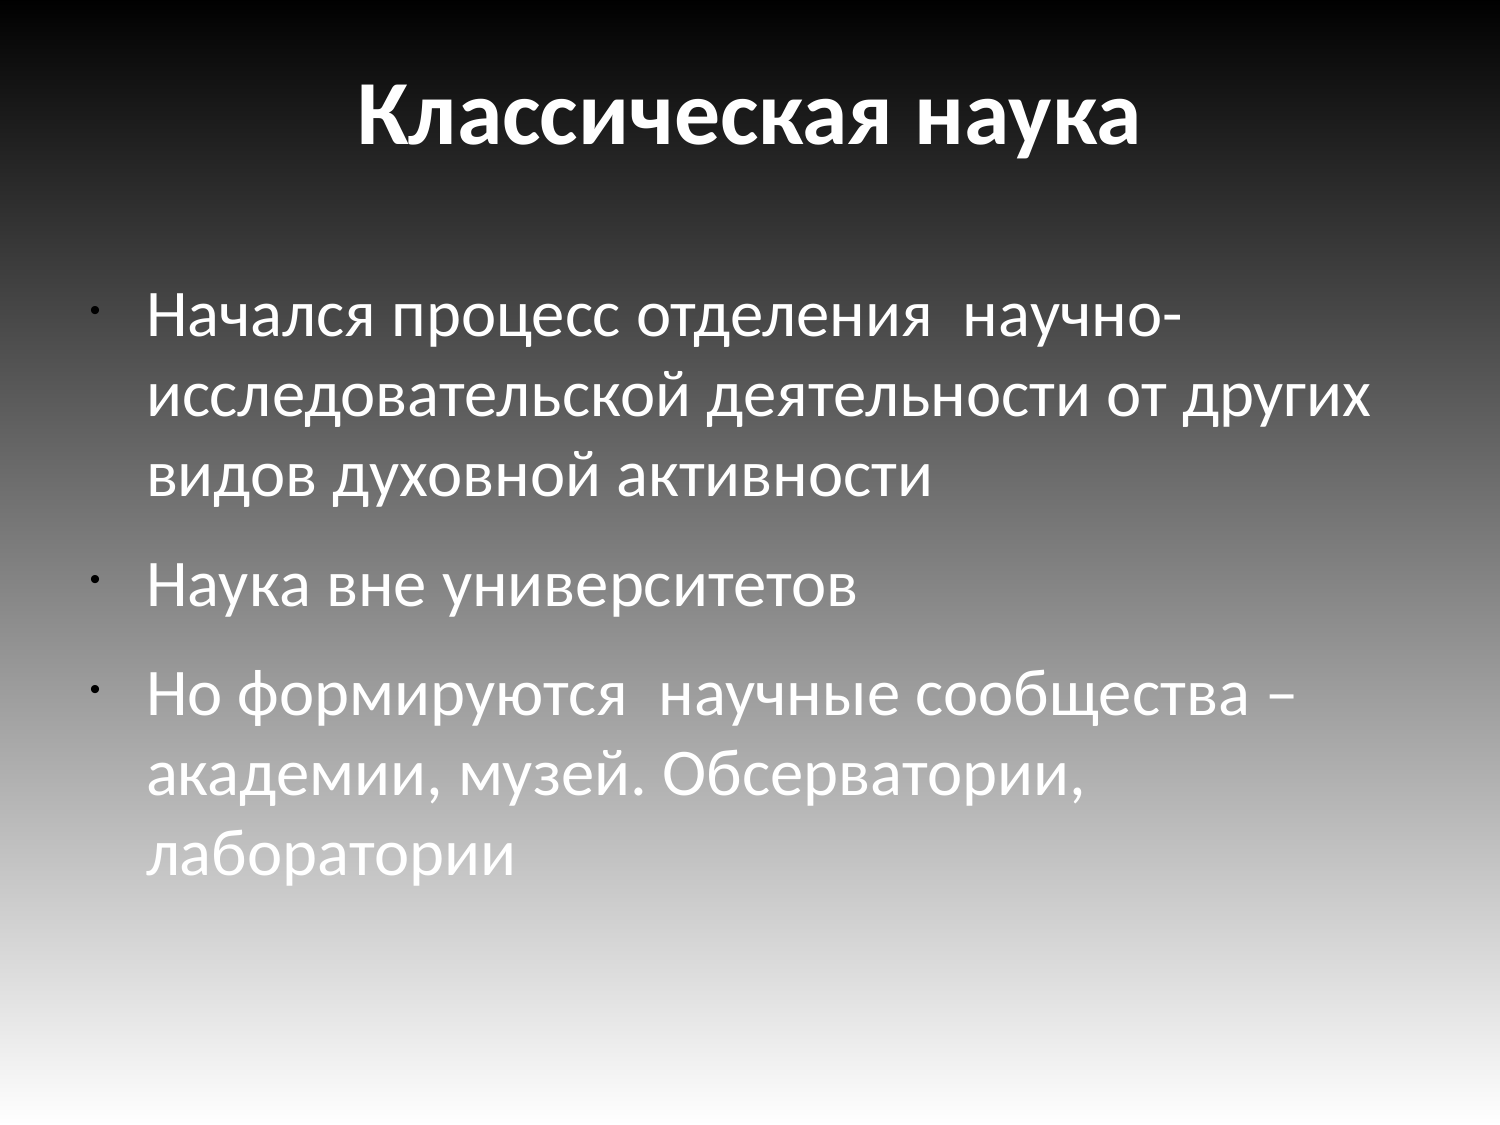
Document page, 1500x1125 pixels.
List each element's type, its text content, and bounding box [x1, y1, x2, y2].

title Классическая наука [75, 45, 1425, 233]
list Начался процесс отделения научно-исследовательской деятельности от других видов духовной активности Наука вне университетов Но формируются научные сообщества – академии, музей. Обсерватории, лаборатории [75, 262, 1425, 1005]
